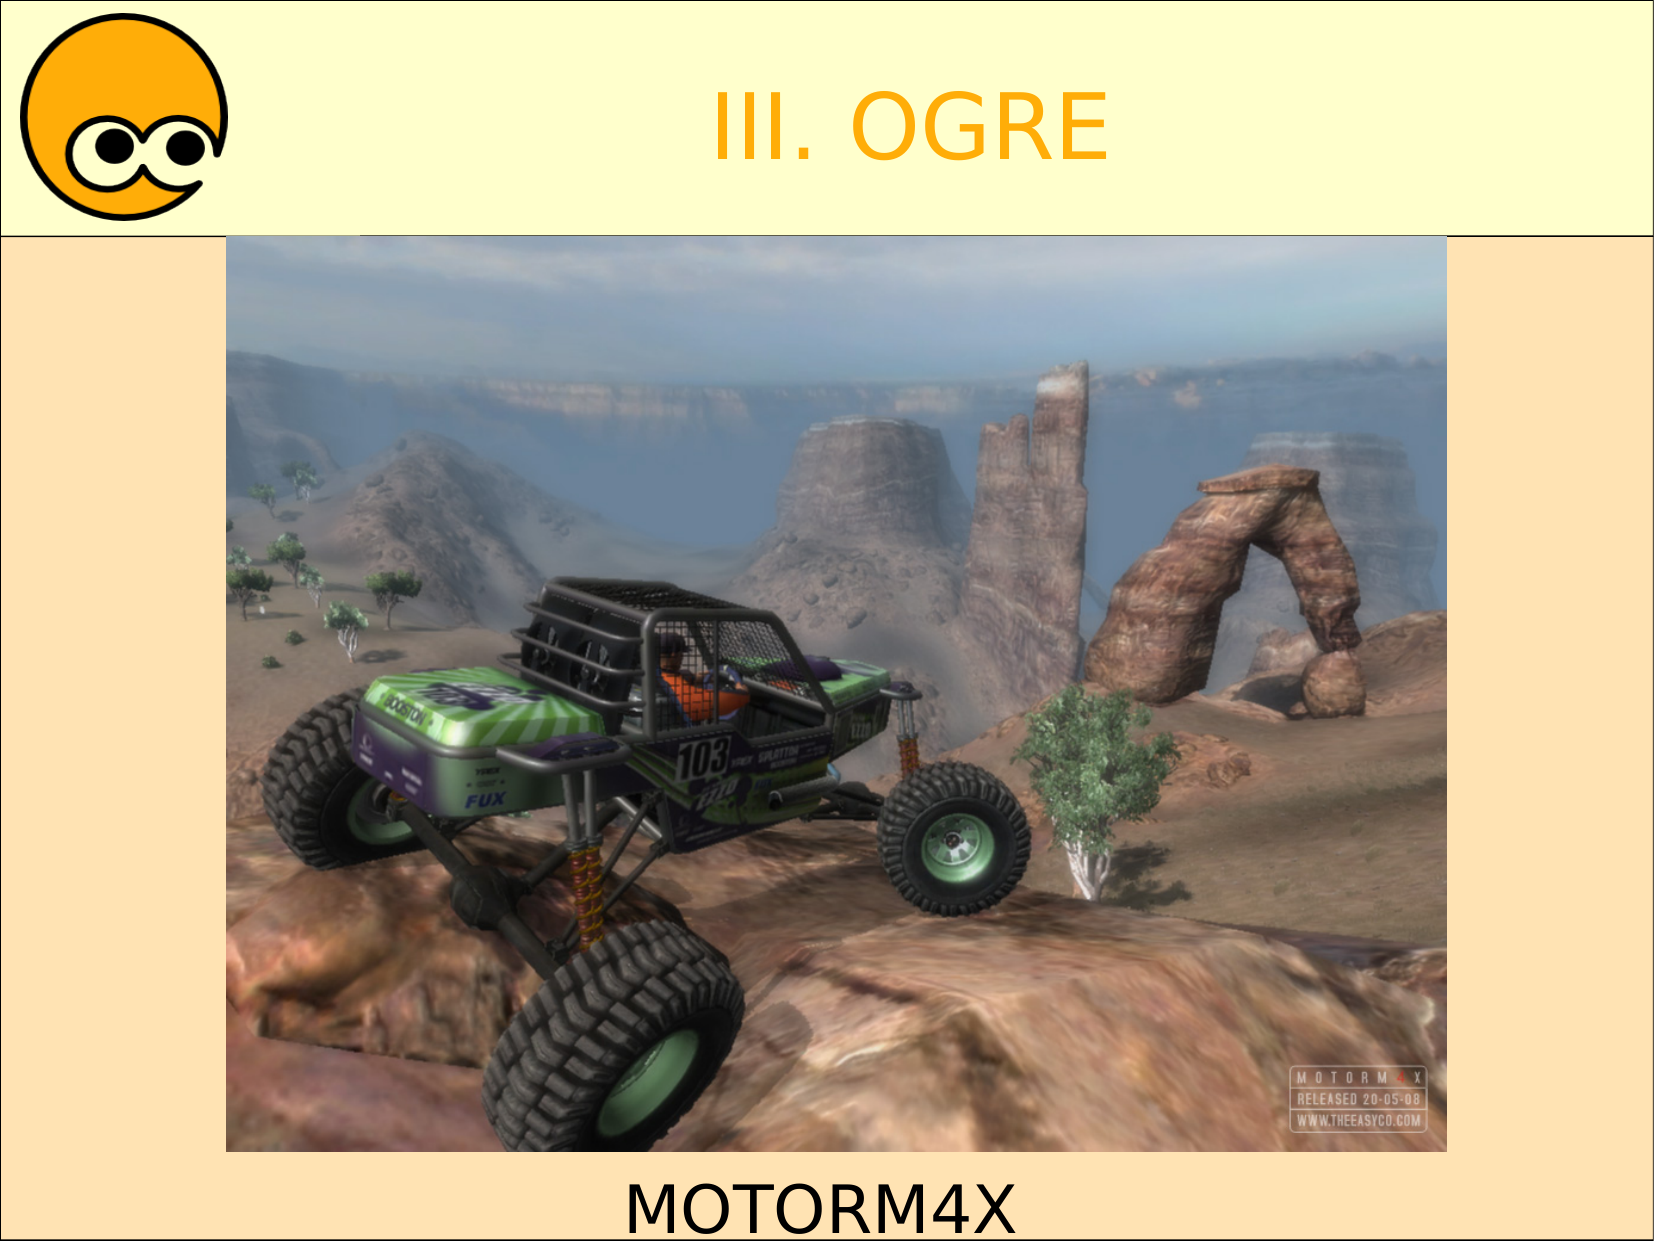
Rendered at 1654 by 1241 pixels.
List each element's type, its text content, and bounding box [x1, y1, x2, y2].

picture [226, 236, 1447, 1152]
title III. OGRE [252, 28, 1571, 228]
subtitle MOTORM4X [76, 1171, 1565, 1241]
picture [20, 13, 228, 221]
